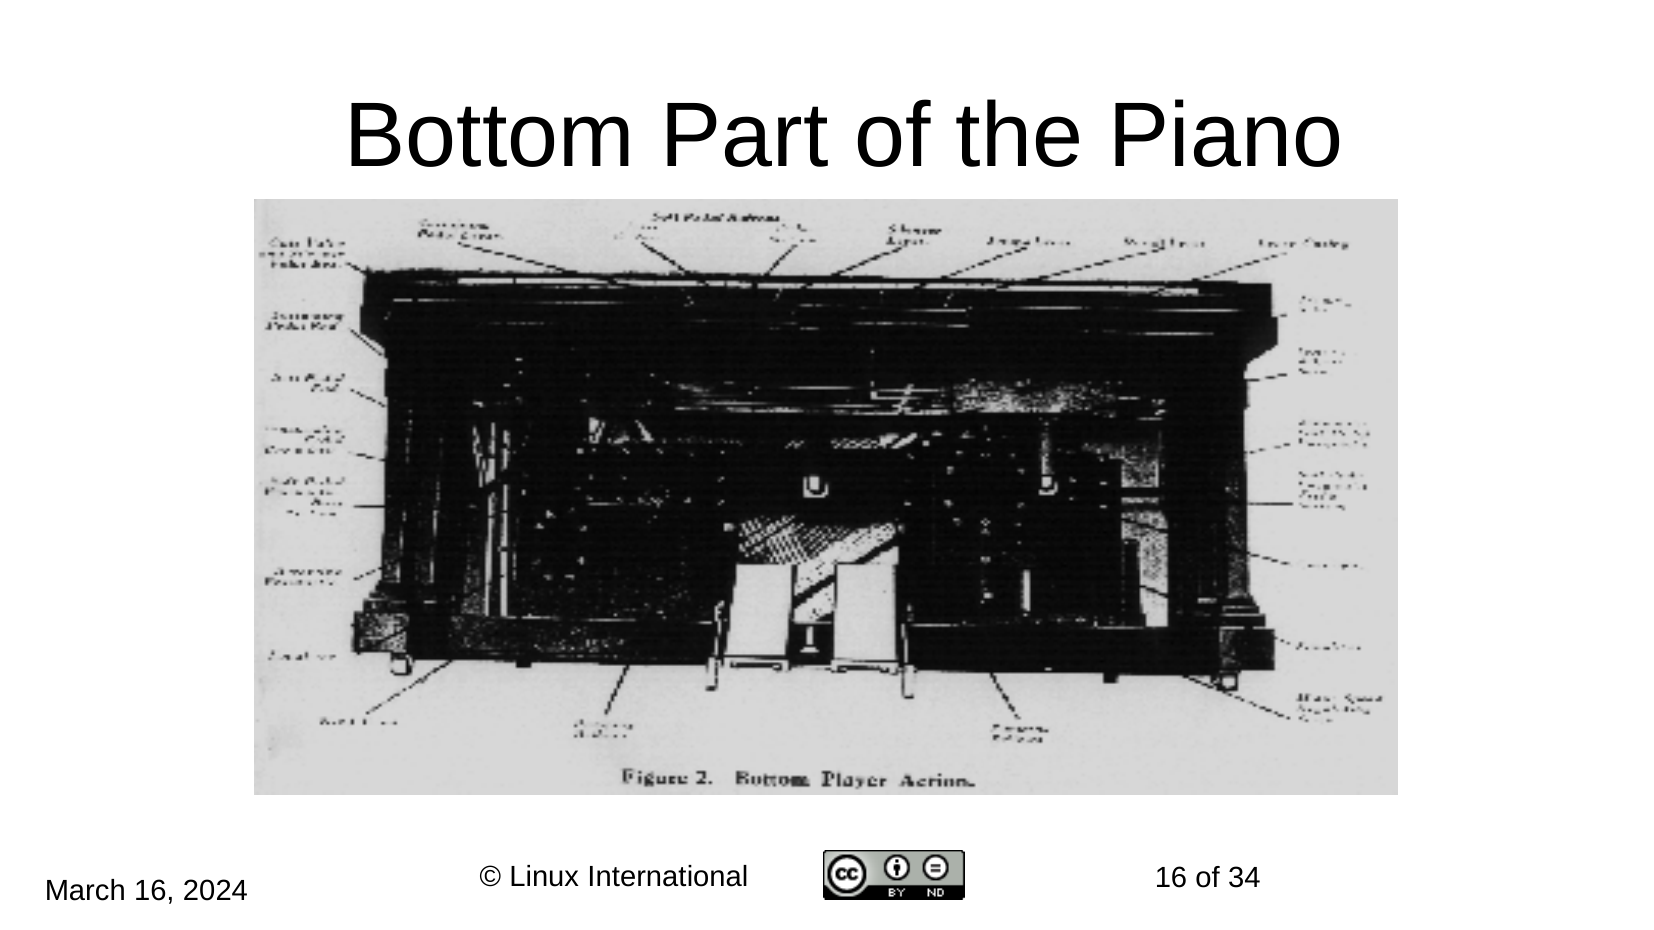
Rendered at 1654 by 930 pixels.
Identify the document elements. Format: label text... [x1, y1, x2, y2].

picture [823, 850, 965, 900]
title Bottom Part of the Piano [134, 41, 1555, 194]
picture [254, 199, 1398, 795]
